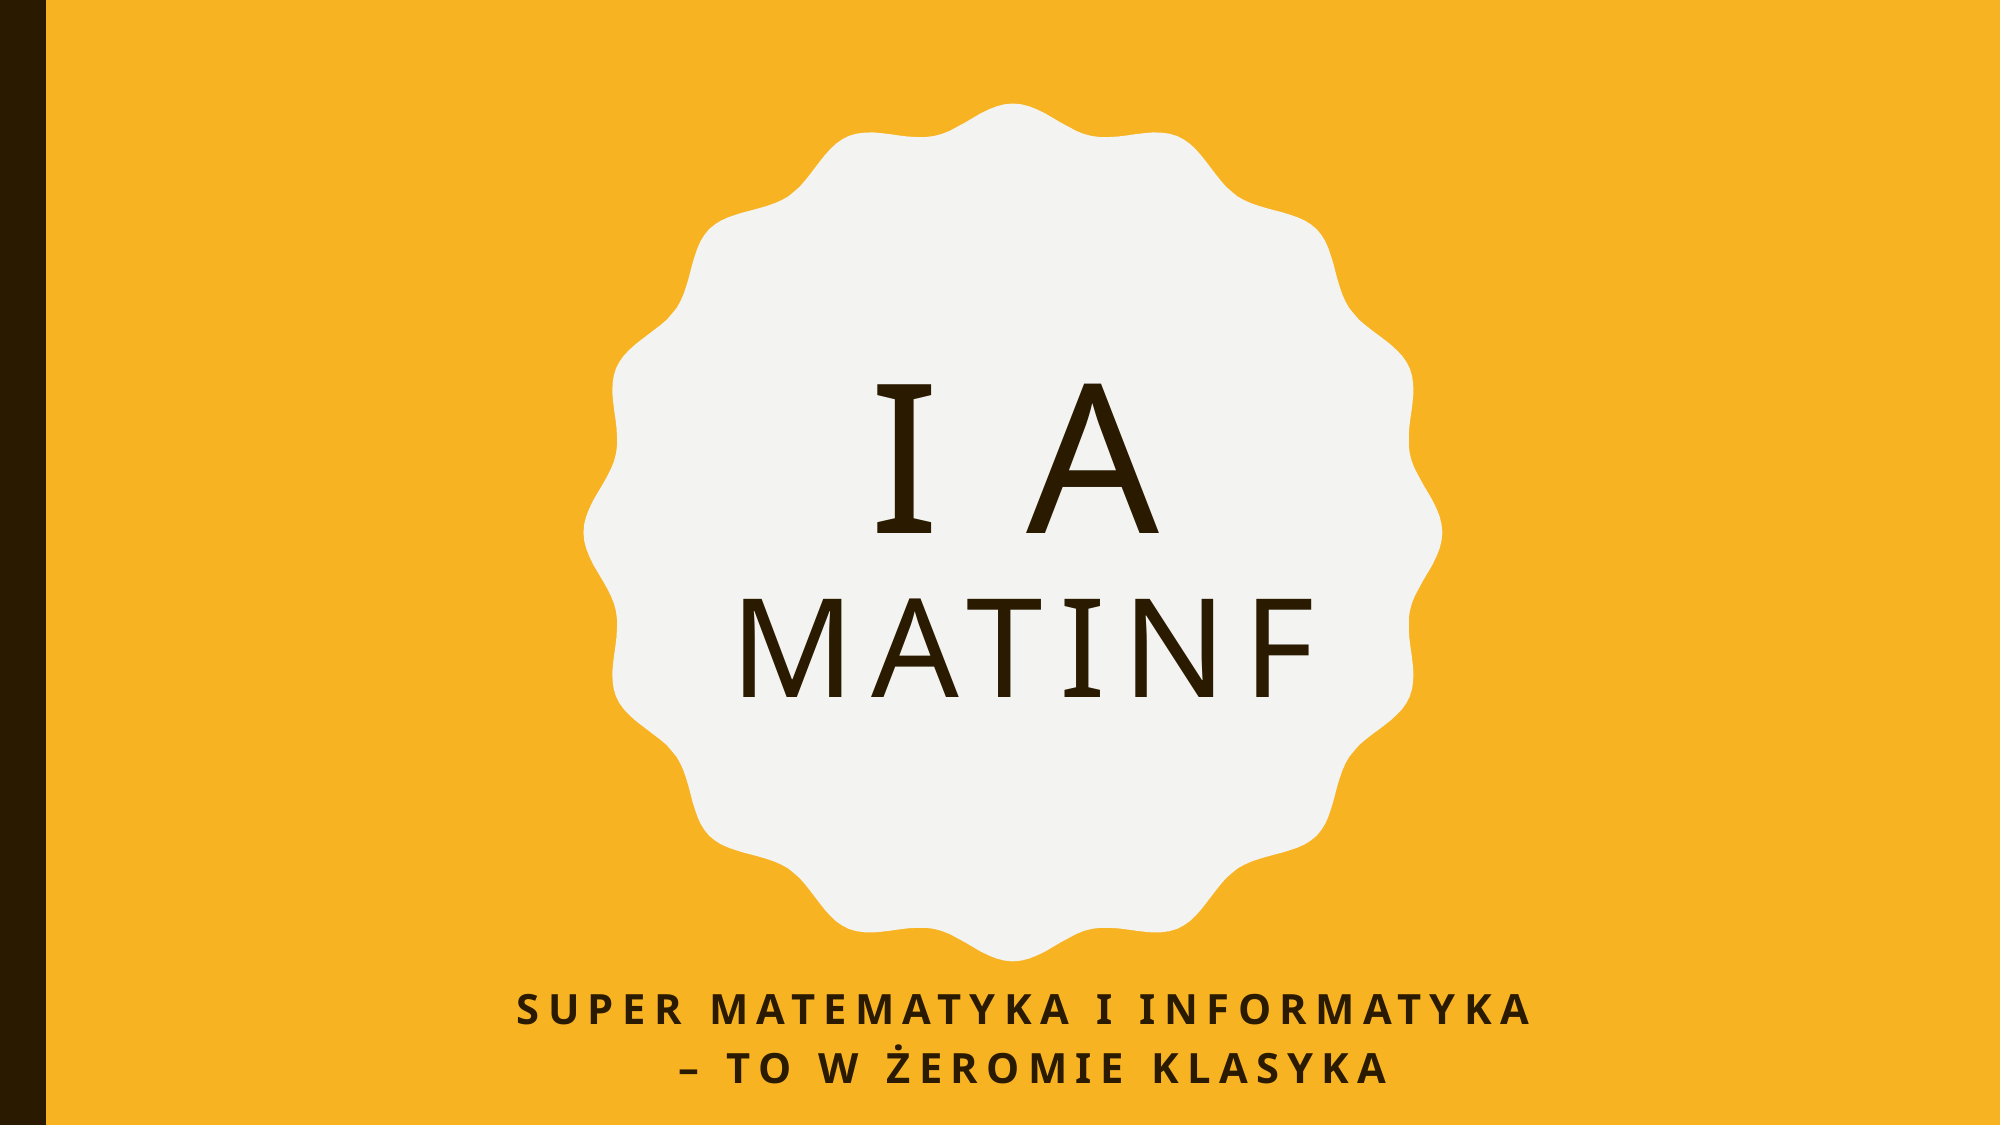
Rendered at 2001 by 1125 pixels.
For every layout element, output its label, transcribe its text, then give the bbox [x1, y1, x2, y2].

subtitle Super matematyka i informatyka – to w żeromie klasyka [363, 980, 1684, 1103]
title I A MATINF [176, 180, 1870, 902]
